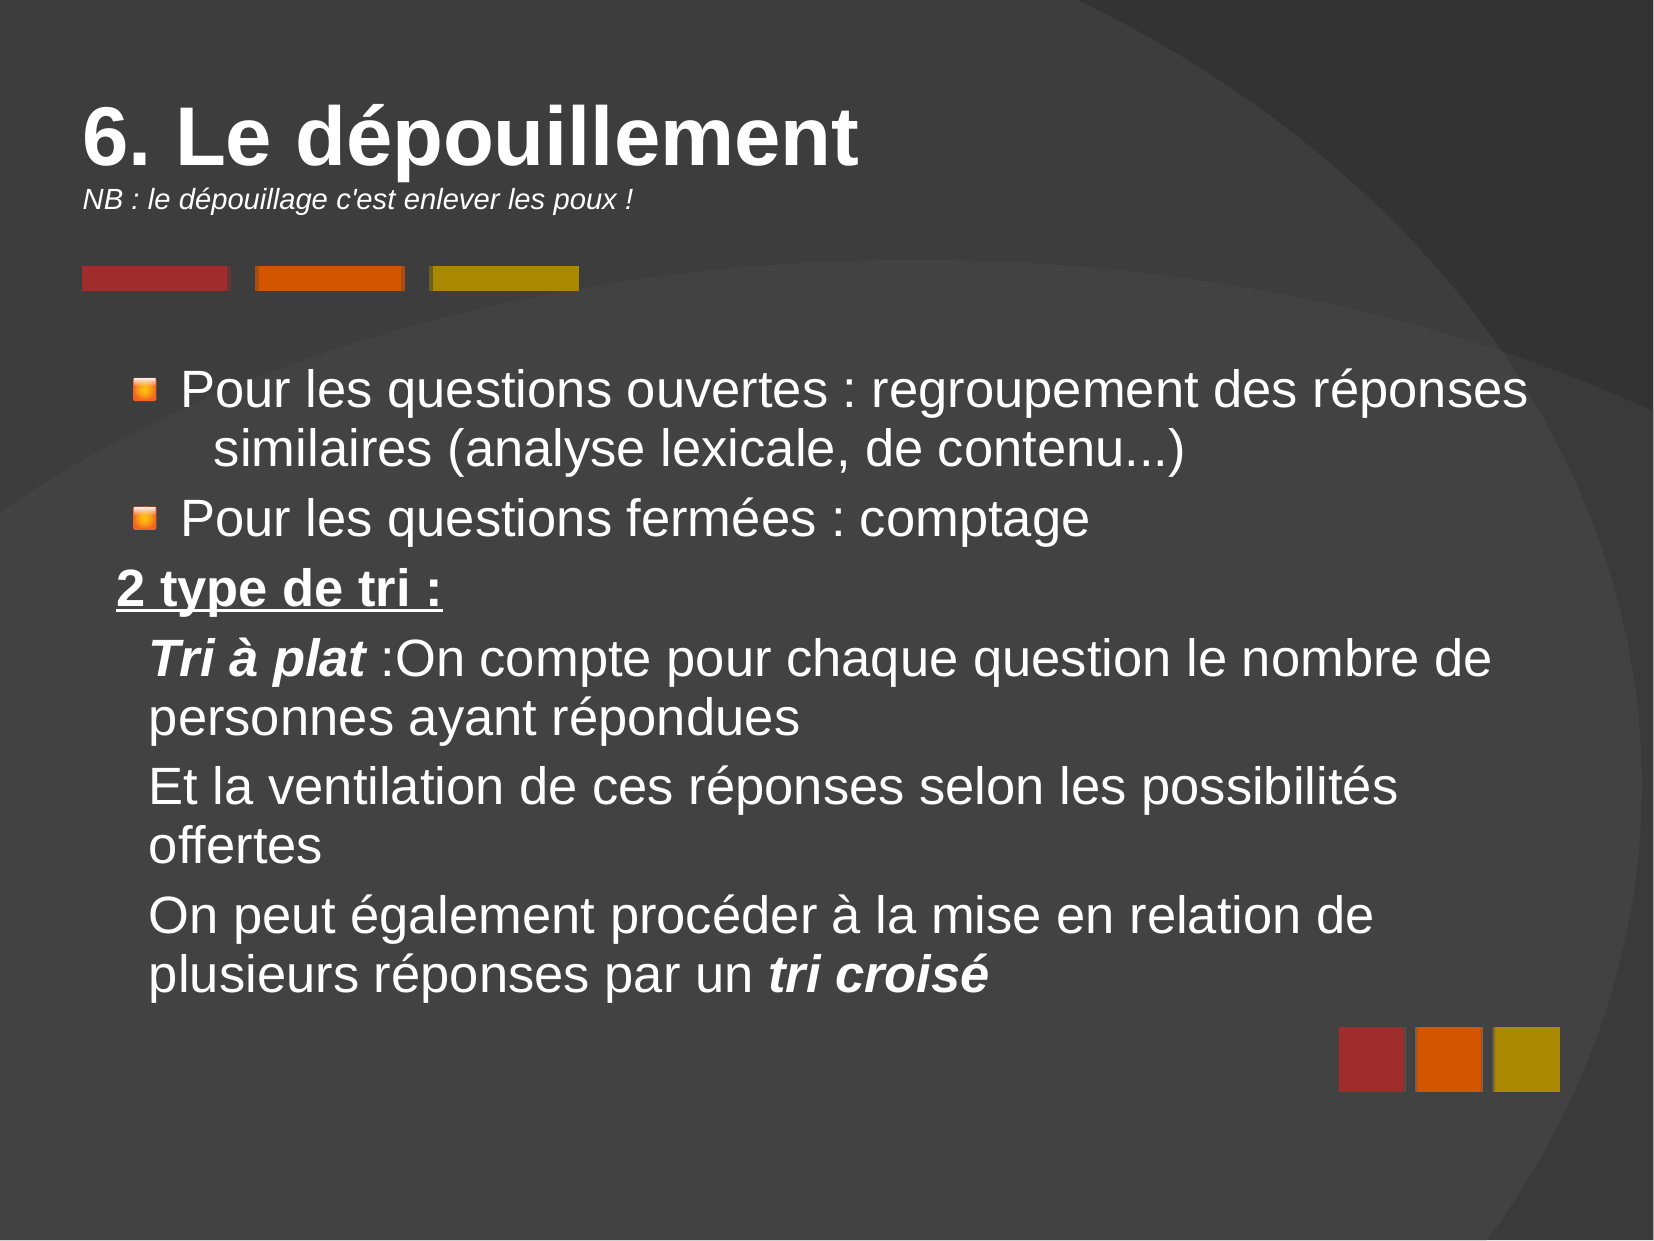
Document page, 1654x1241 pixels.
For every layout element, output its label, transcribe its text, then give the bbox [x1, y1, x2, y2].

title 6. Le dépouillement NB : le dépouillage c'est enlever les poux ! [82, 49, 1571, 257]
picture [82, 266, 579, 290]
picture [1339, 1027, 1560, 1092]
list Pour les questions ouvertes : regroupement des réponses similaires (analyse lexicale, de contenu...) Pour les questions fermées : comptage 2 type de tri : Tri à plat :On compte pour chaque question le nombre de personnes ayant répondues Et la ventilation de ces réponses selon les possibilités offertes On peut également procéder à la mise en relation de plusieurs réponses par un tri croisé [82, 290, 1571, 1010]
